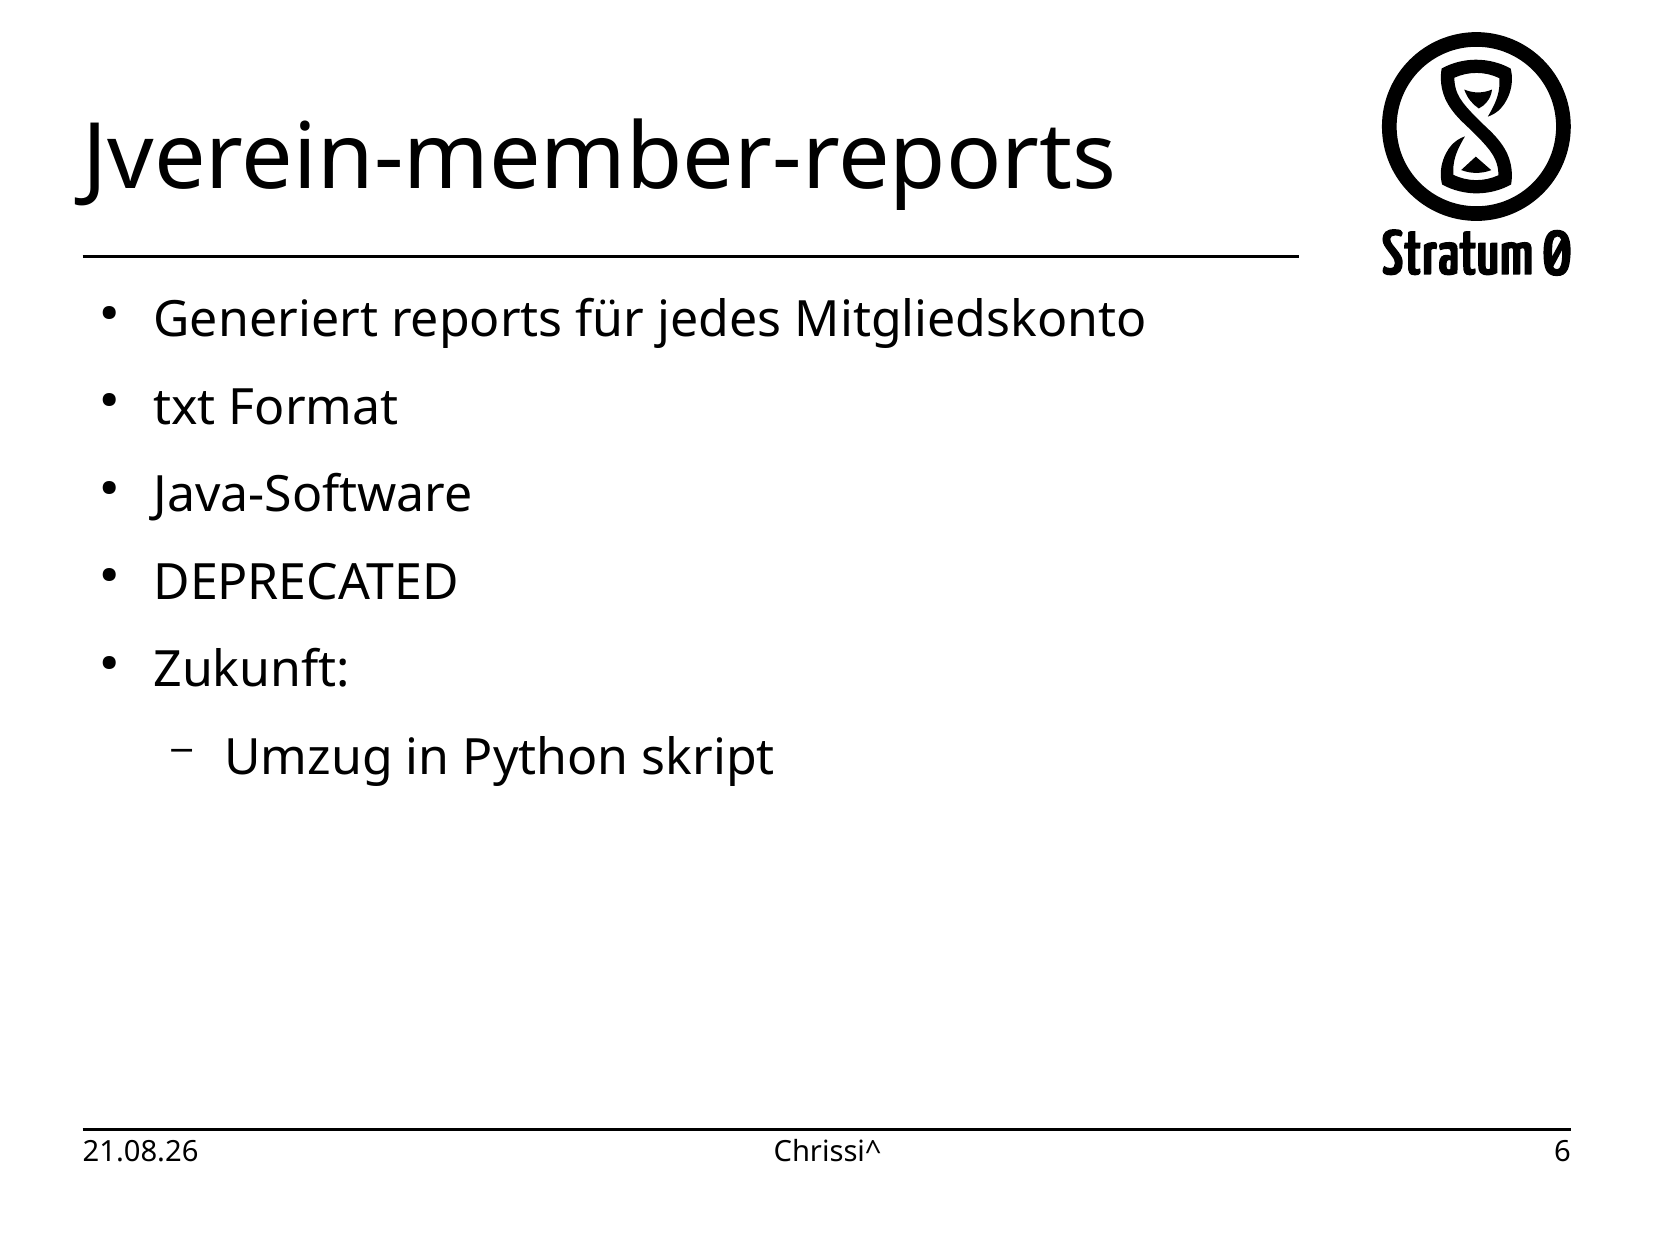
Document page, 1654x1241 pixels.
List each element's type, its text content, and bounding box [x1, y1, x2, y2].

list Generiert reports für jedes Mitgliedskonto txt Format Java-Software DEPRECATED Zukunft: Umzug in Python skript [82, 290, 1538, 1010]
title Jverein-member-reports [82, 49, 1300, 257]
